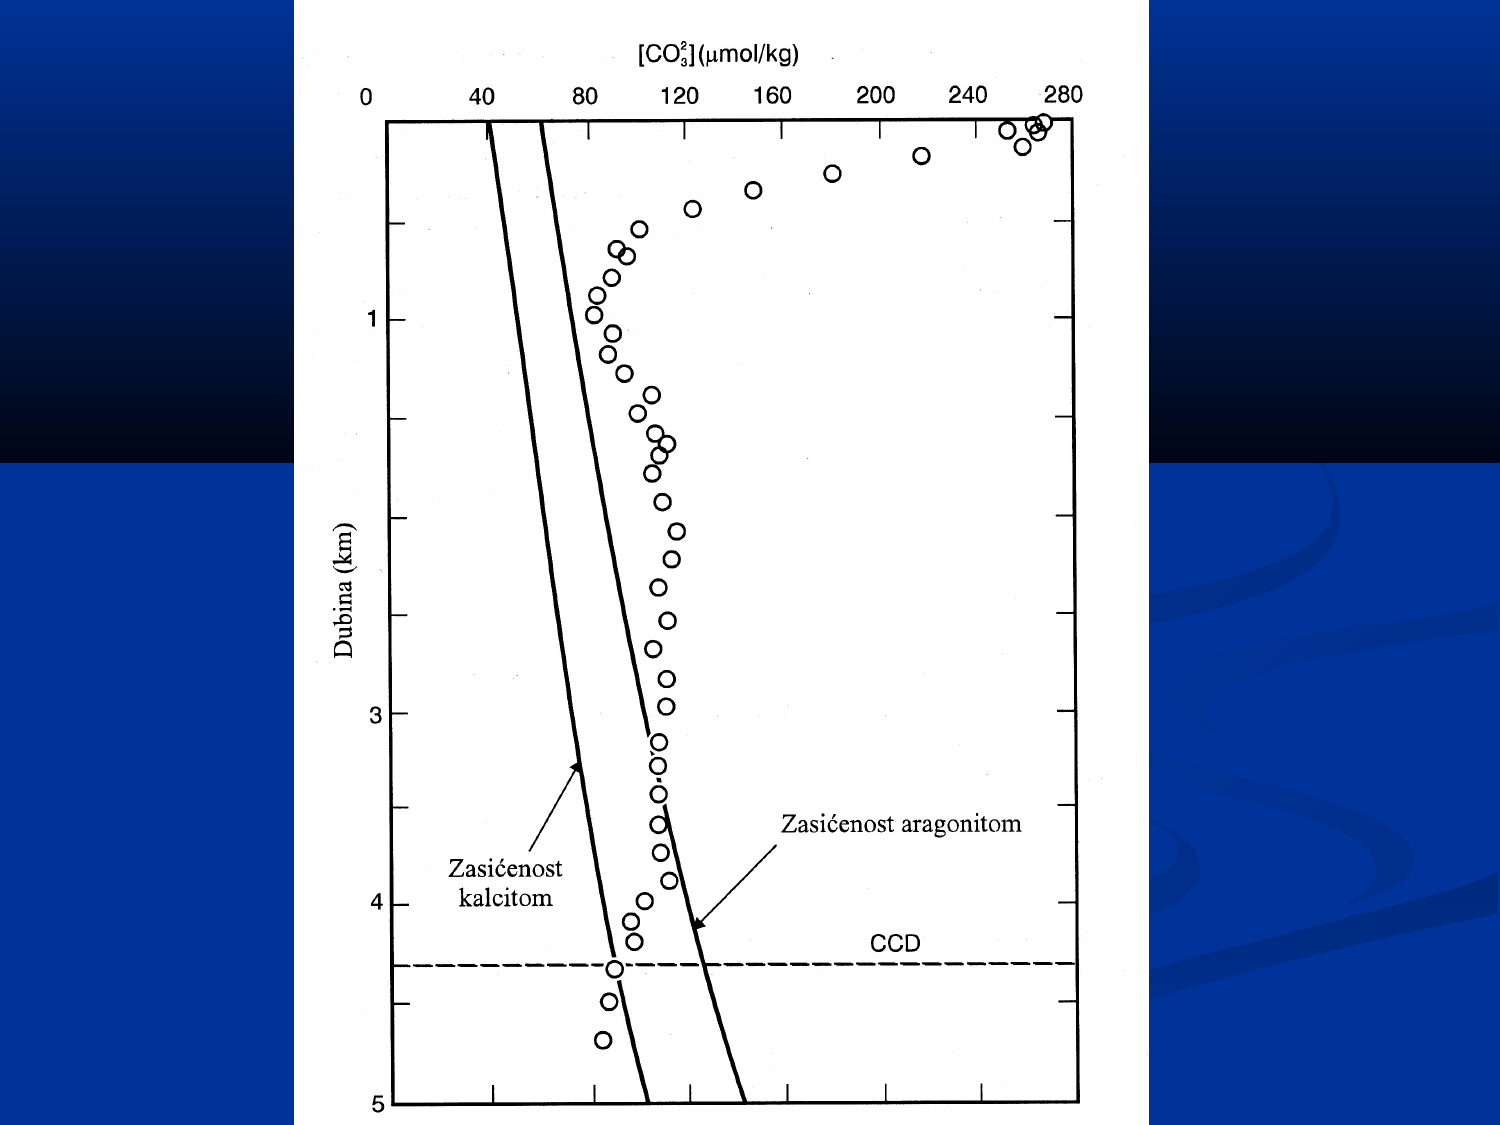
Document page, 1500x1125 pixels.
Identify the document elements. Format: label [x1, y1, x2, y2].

picture [294, 0, 1149, 1125]
